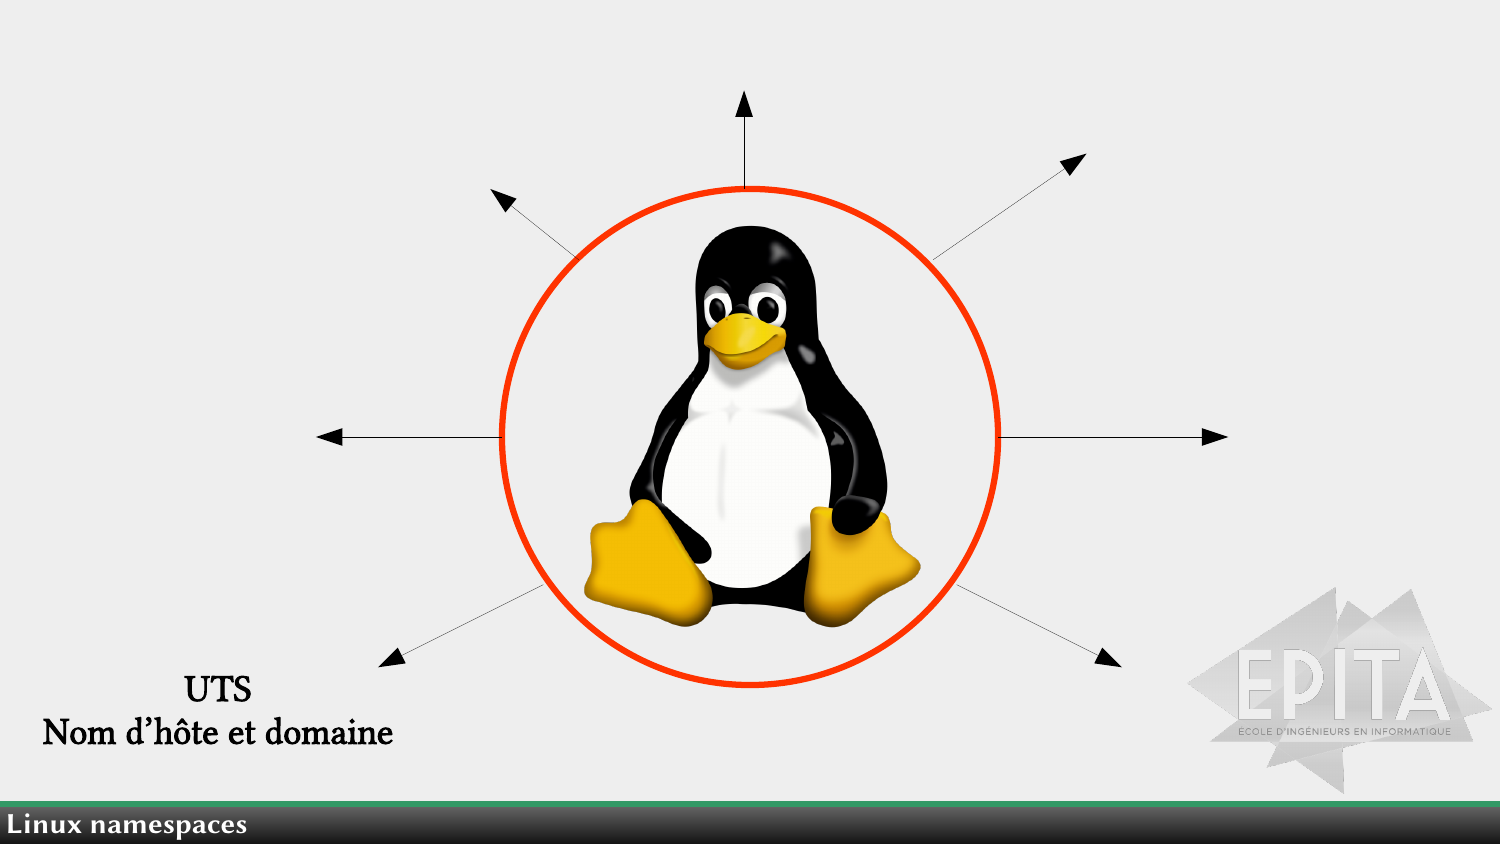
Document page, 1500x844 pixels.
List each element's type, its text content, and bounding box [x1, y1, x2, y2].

text_box UTS Nom d’hôte et domaine [43, 661, 426, 760]
picture [1187, 587, 1492, 794]
title Linux namespaces [5, 801, 1075, 844]
picture [561, 199, 939, 645]
